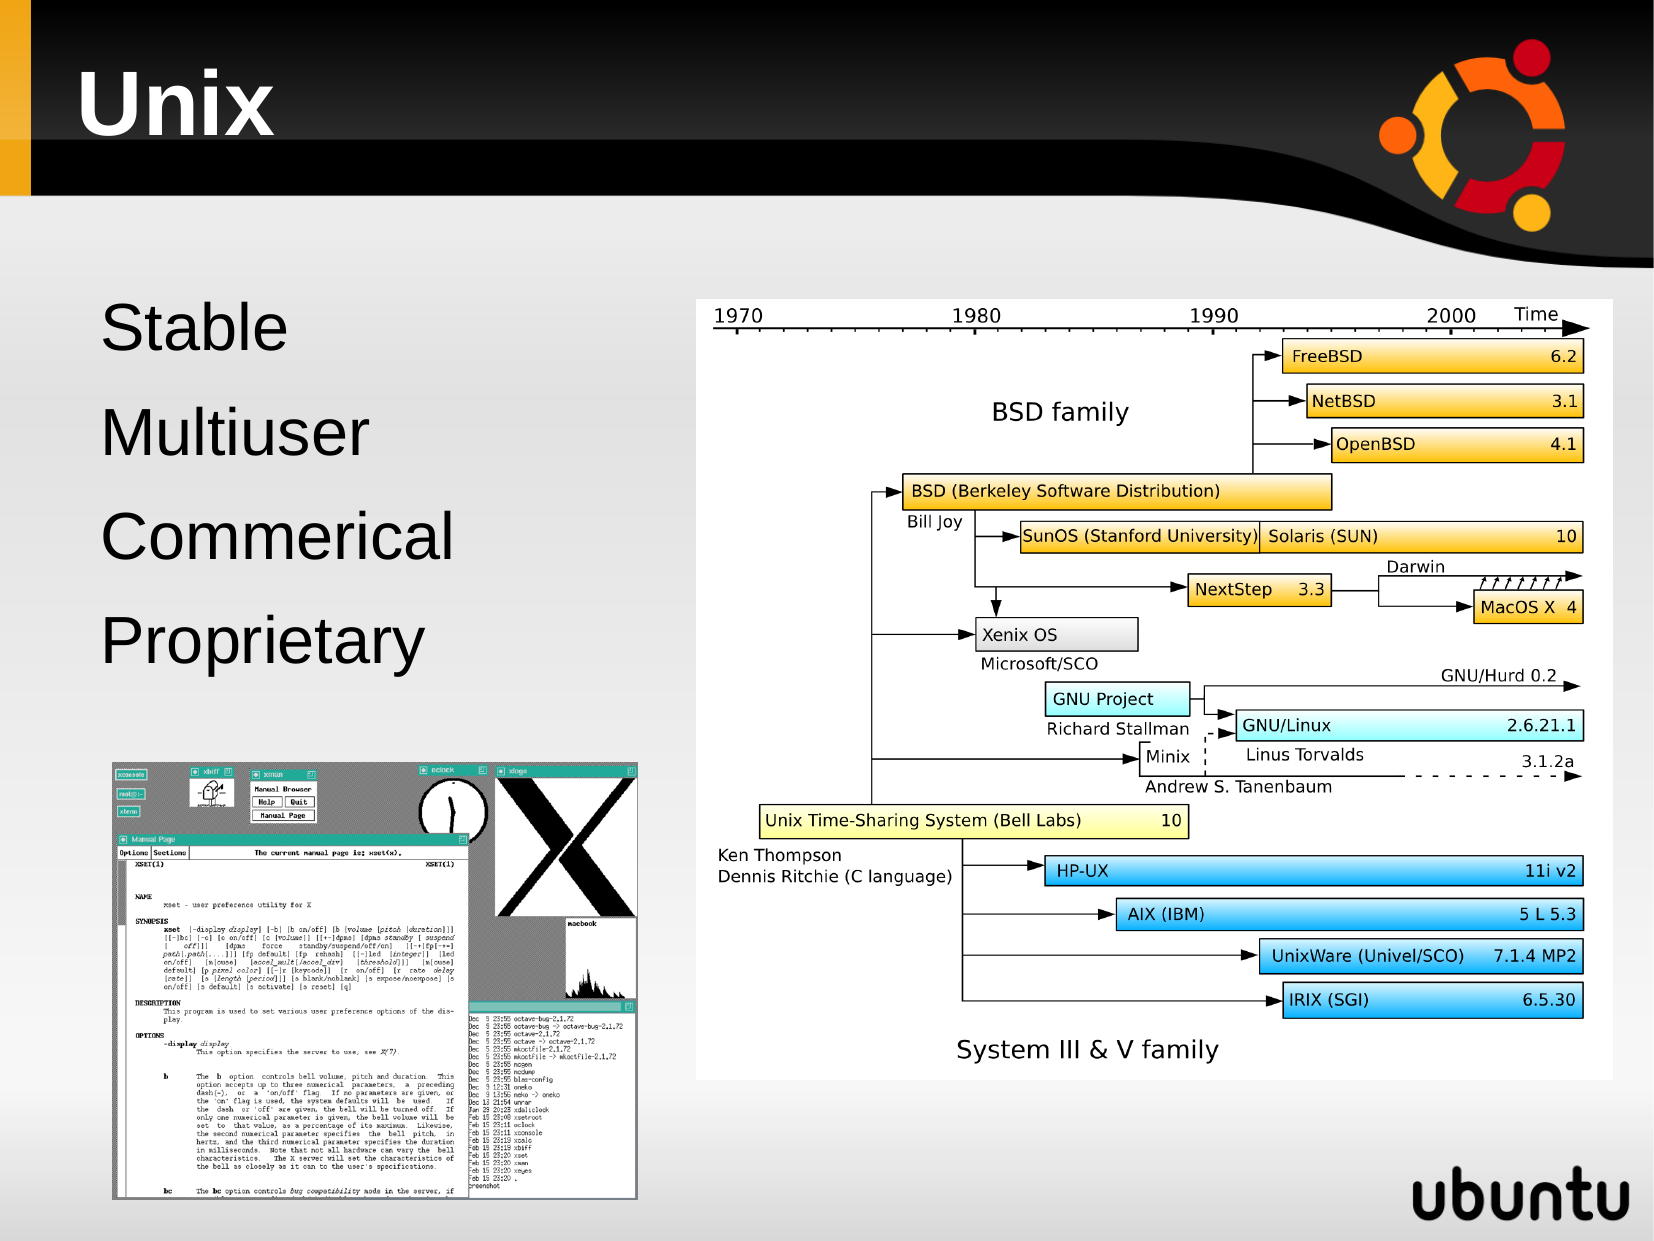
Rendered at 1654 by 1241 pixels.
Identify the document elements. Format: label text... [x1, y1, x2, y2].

picture [0, 0, 1654, 1241]
title Unix [76, 0, 1565, 208]
list Stable Multiuser Commerical Proprietary [82, 290, 809, 1109]
